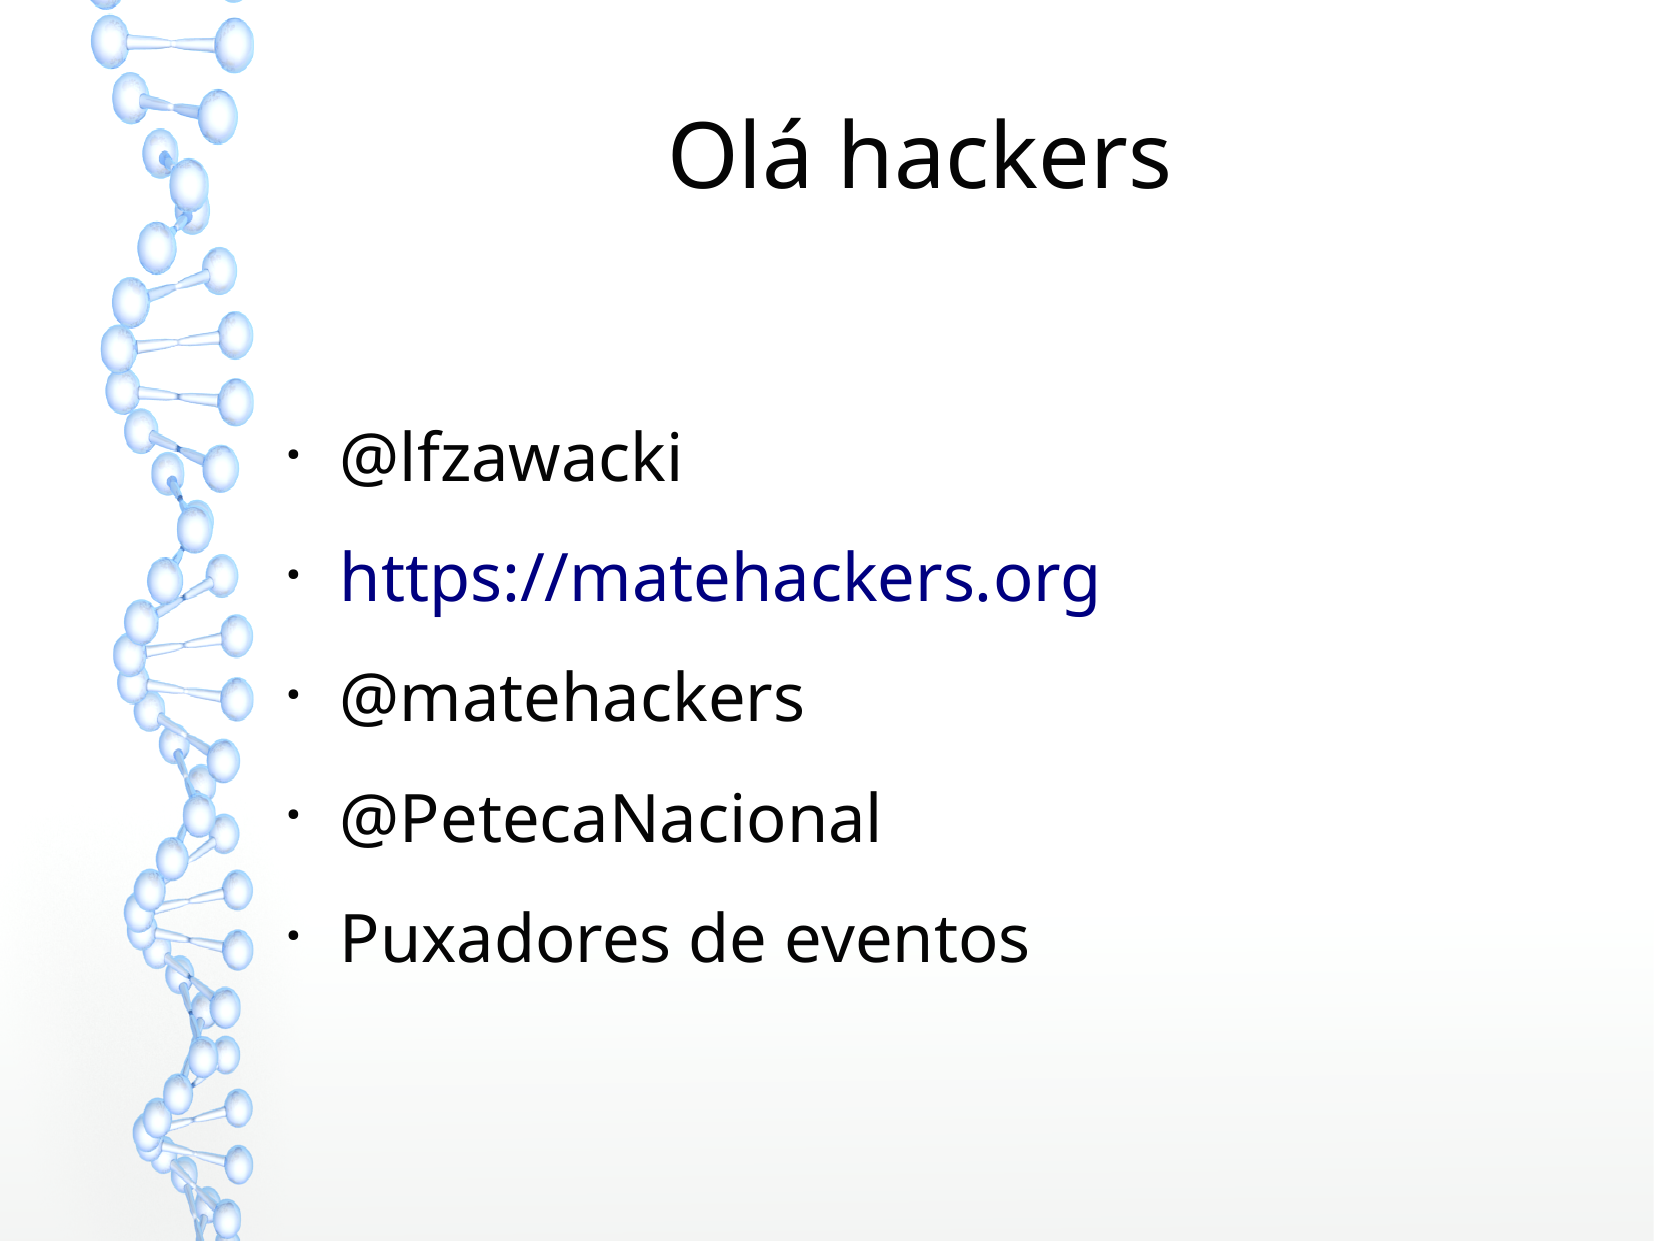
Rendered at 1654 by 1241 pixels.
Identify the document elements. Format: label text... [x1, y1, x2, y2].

picture [0, 0, 1654, 1241]
list @lfzawacki https://matehackers.org @matehackers @PetecaNacional Puxadores de eventos [269, 290, 1538, 1010]
title Olá hackers [269, 49, 1571, 257]
